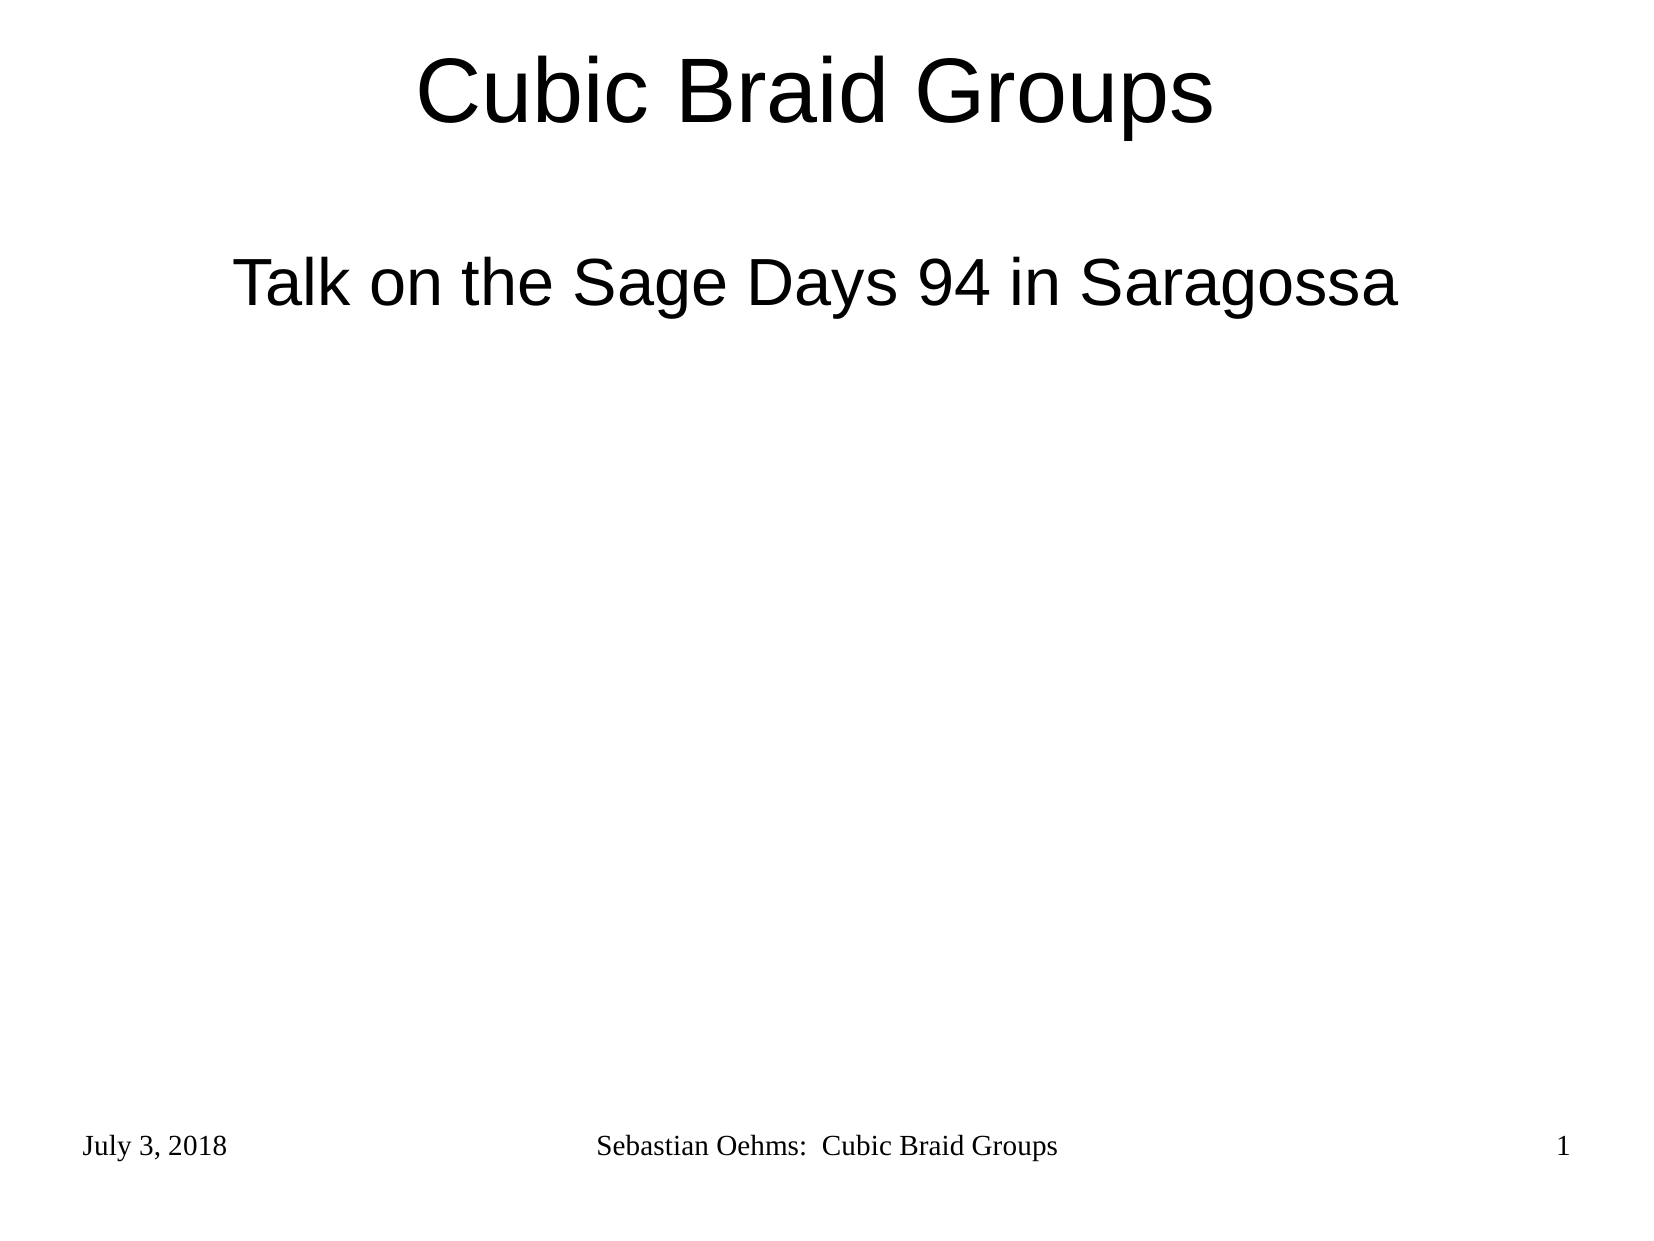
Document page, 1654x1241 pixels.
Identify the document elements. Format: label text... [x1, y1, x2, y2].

title Cubic Braid Groups Talk on the Sage Days 94 in Saragossa [71, 39, 1560, 507]
